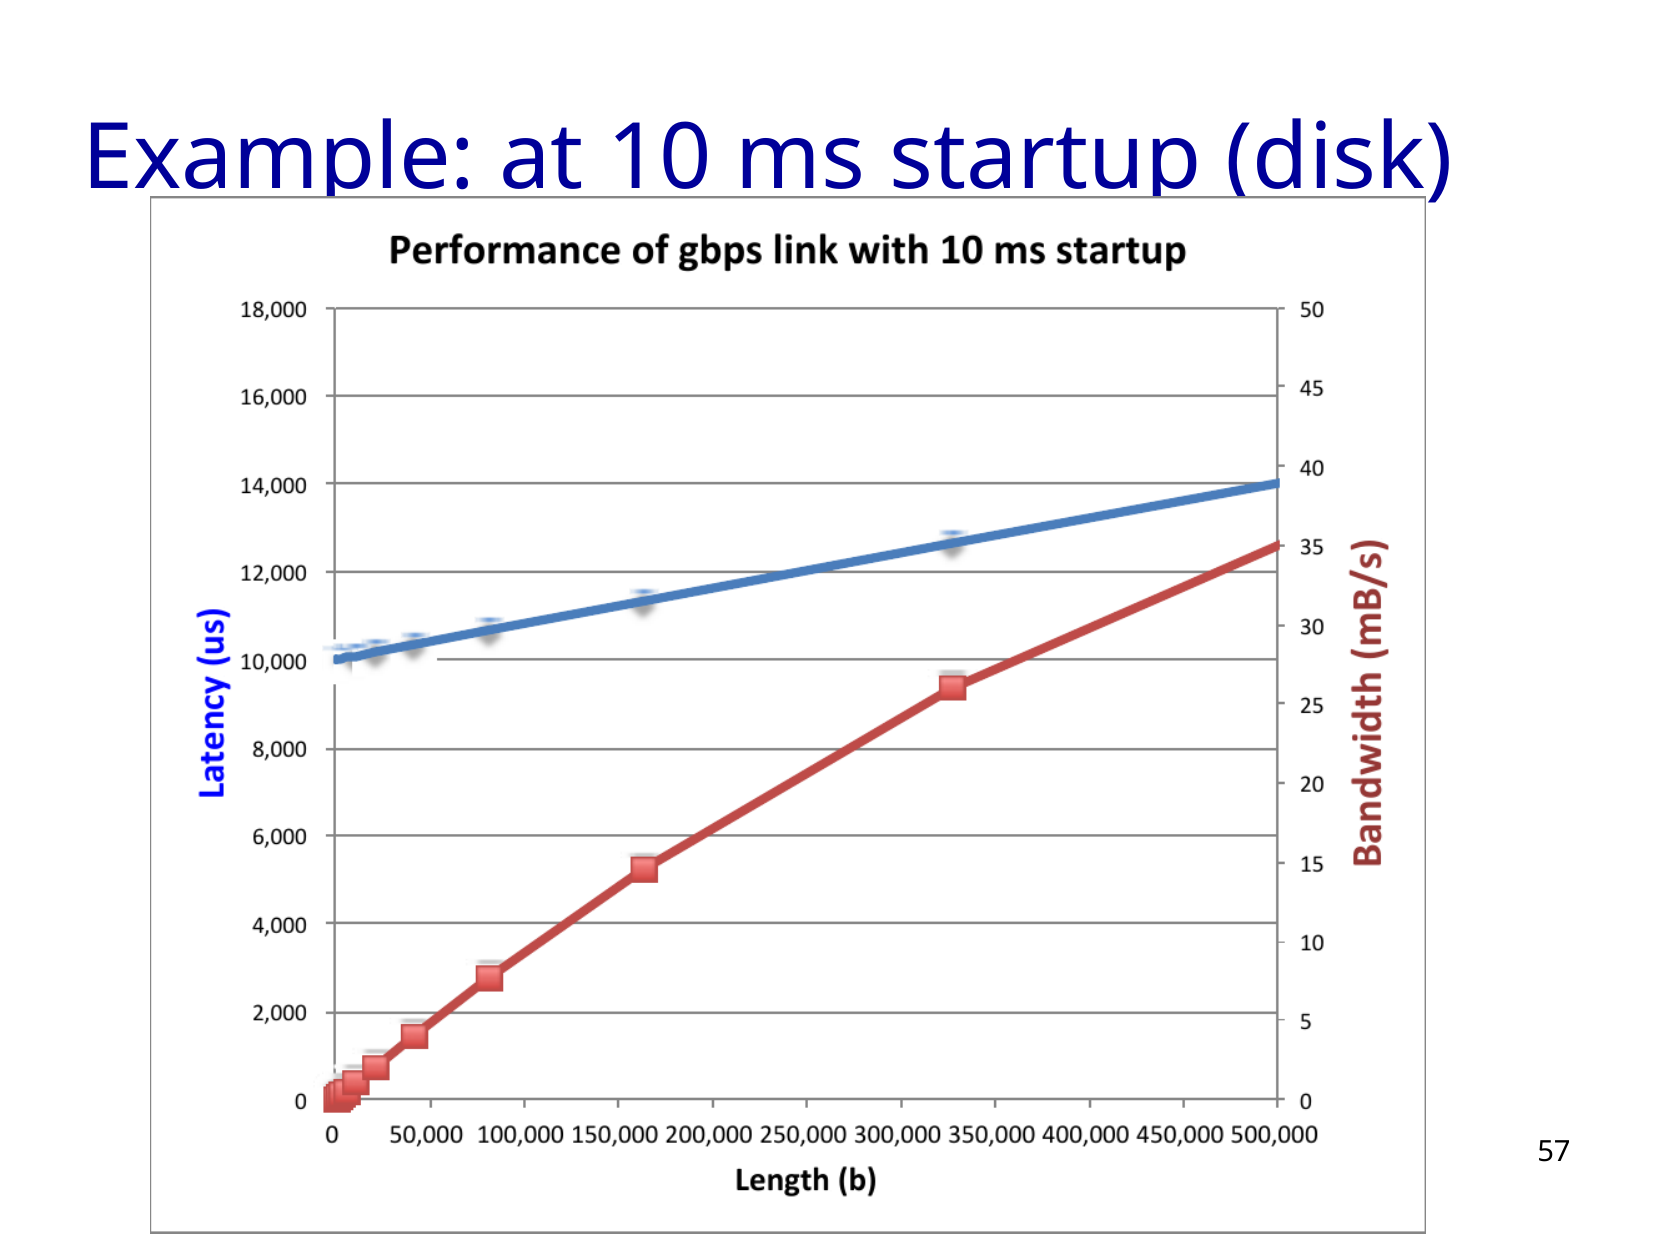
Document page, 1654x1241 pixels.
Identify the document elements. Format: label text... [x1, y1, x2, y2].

title Example: at 10 ms startup (disk) [82, 49, 1571, 257]
picture [150, 196, 1426, 1234]
